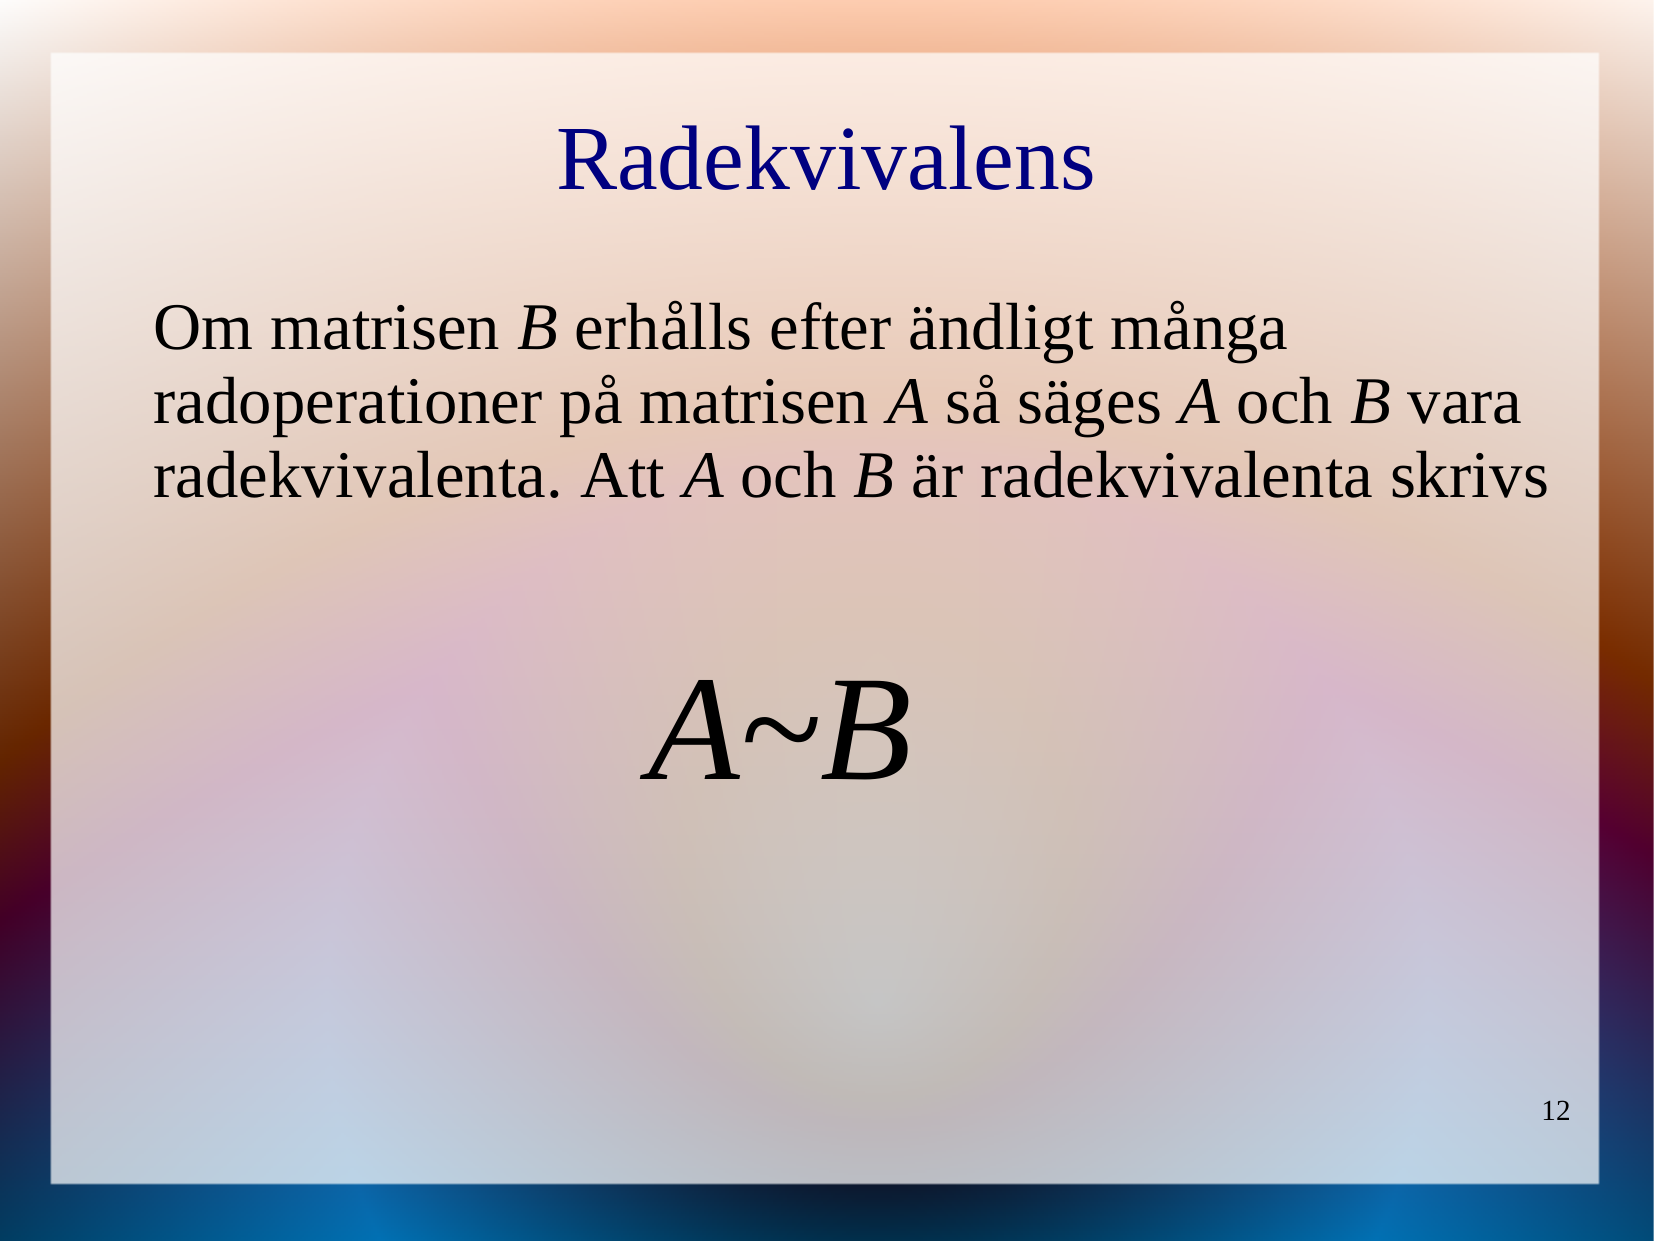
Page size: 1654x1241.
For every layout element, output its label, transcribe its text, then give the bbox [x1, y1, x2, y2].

list Om matrisen B erhålls efter ändligt många radoperationer på matrisen A så säges A och B vara radekvivalenta. Att A och B är radekvivalenta skrivs A~B [82, 290, 1571, 1034]
picture [0, 0, 1654, 1241]
title Radekvivalens [82, 55, 1571, 263]
